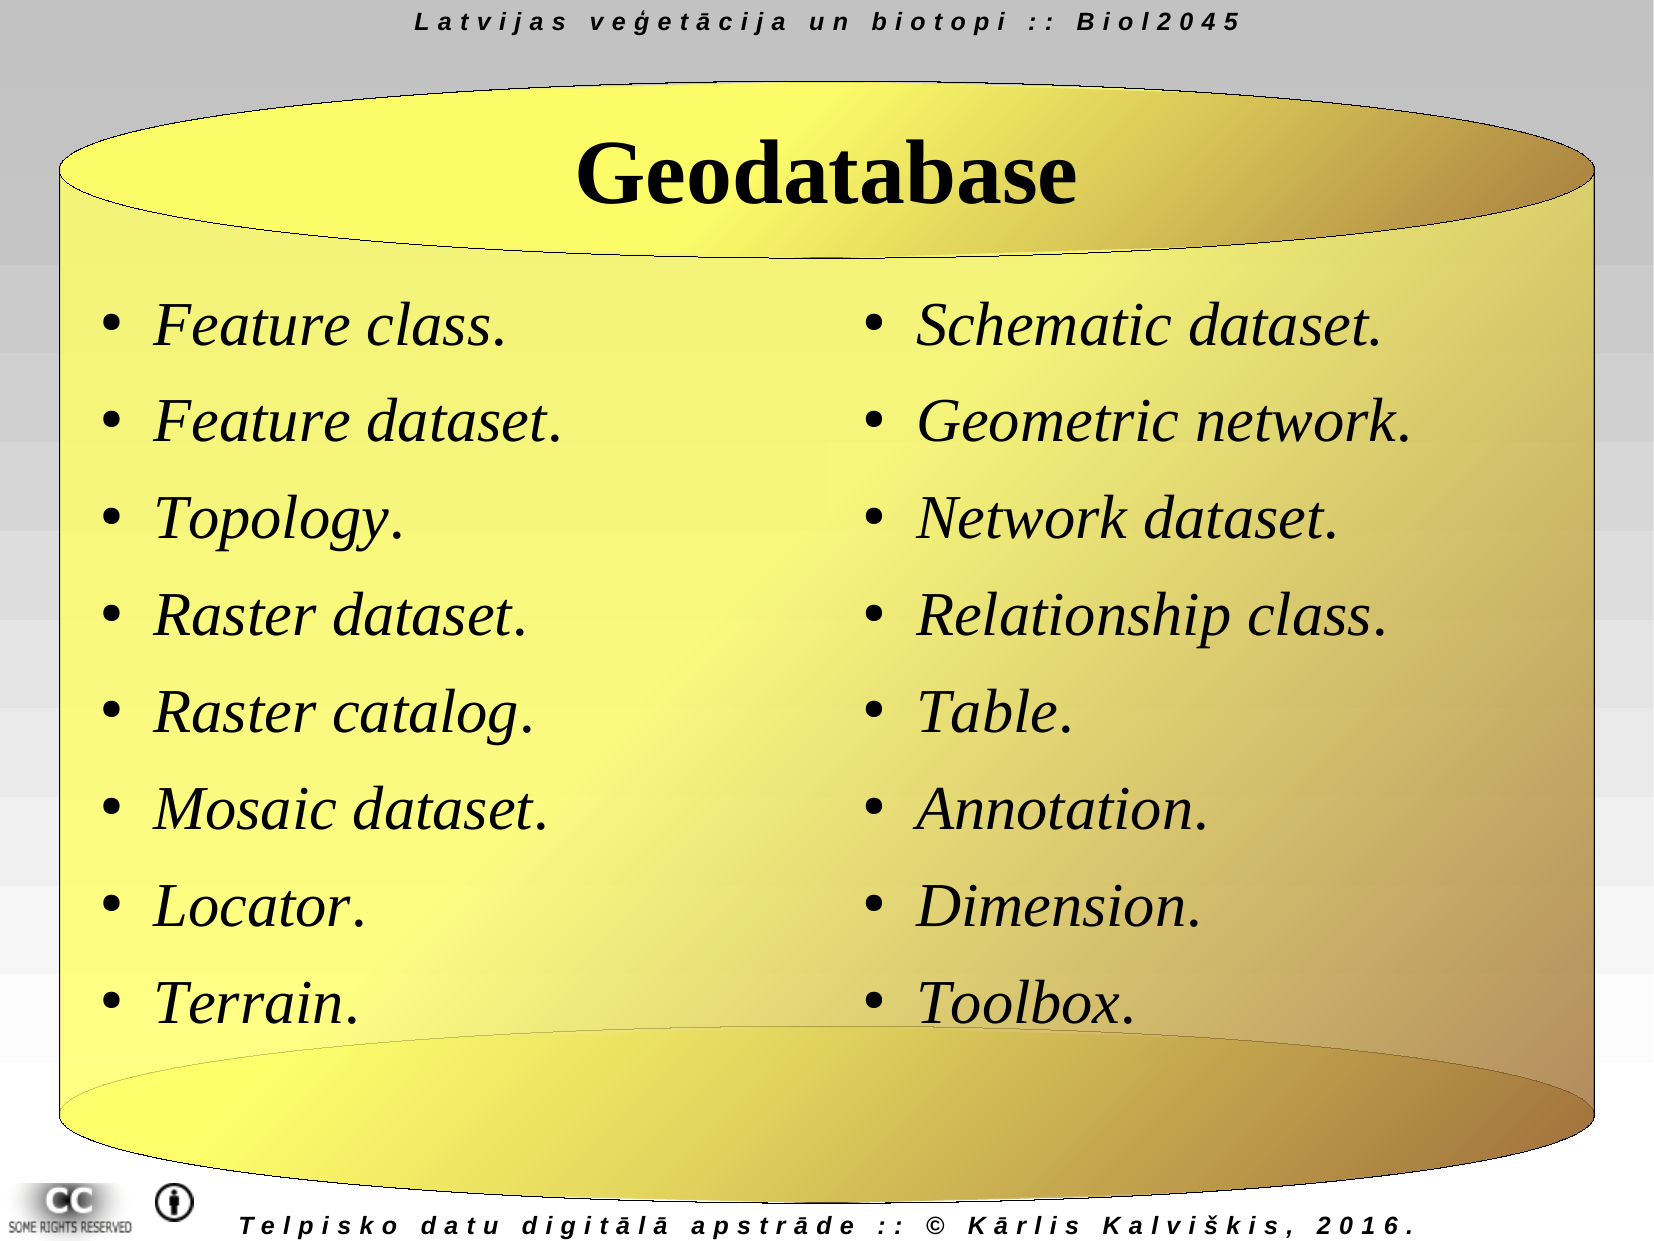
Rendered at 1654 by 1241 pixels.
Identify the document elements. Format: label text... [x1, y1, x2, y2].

list Feature class. Feature dataset. Topology. Raster dataset. Raster catalog. Mosaic dataset. Locator. Terrain. [82, 289, 809, 1098]
text_box [59, 296, 1595, 1204]
list Schematic dataset. Geometric network. Network dataset. Relationship class. Table. Annotation. Dimension. Toolbox. [845, 289, 1572, 1098]
picture [0, 0, 1654, 1241]
title Geodatabase [29, 49, 1625, 296]
